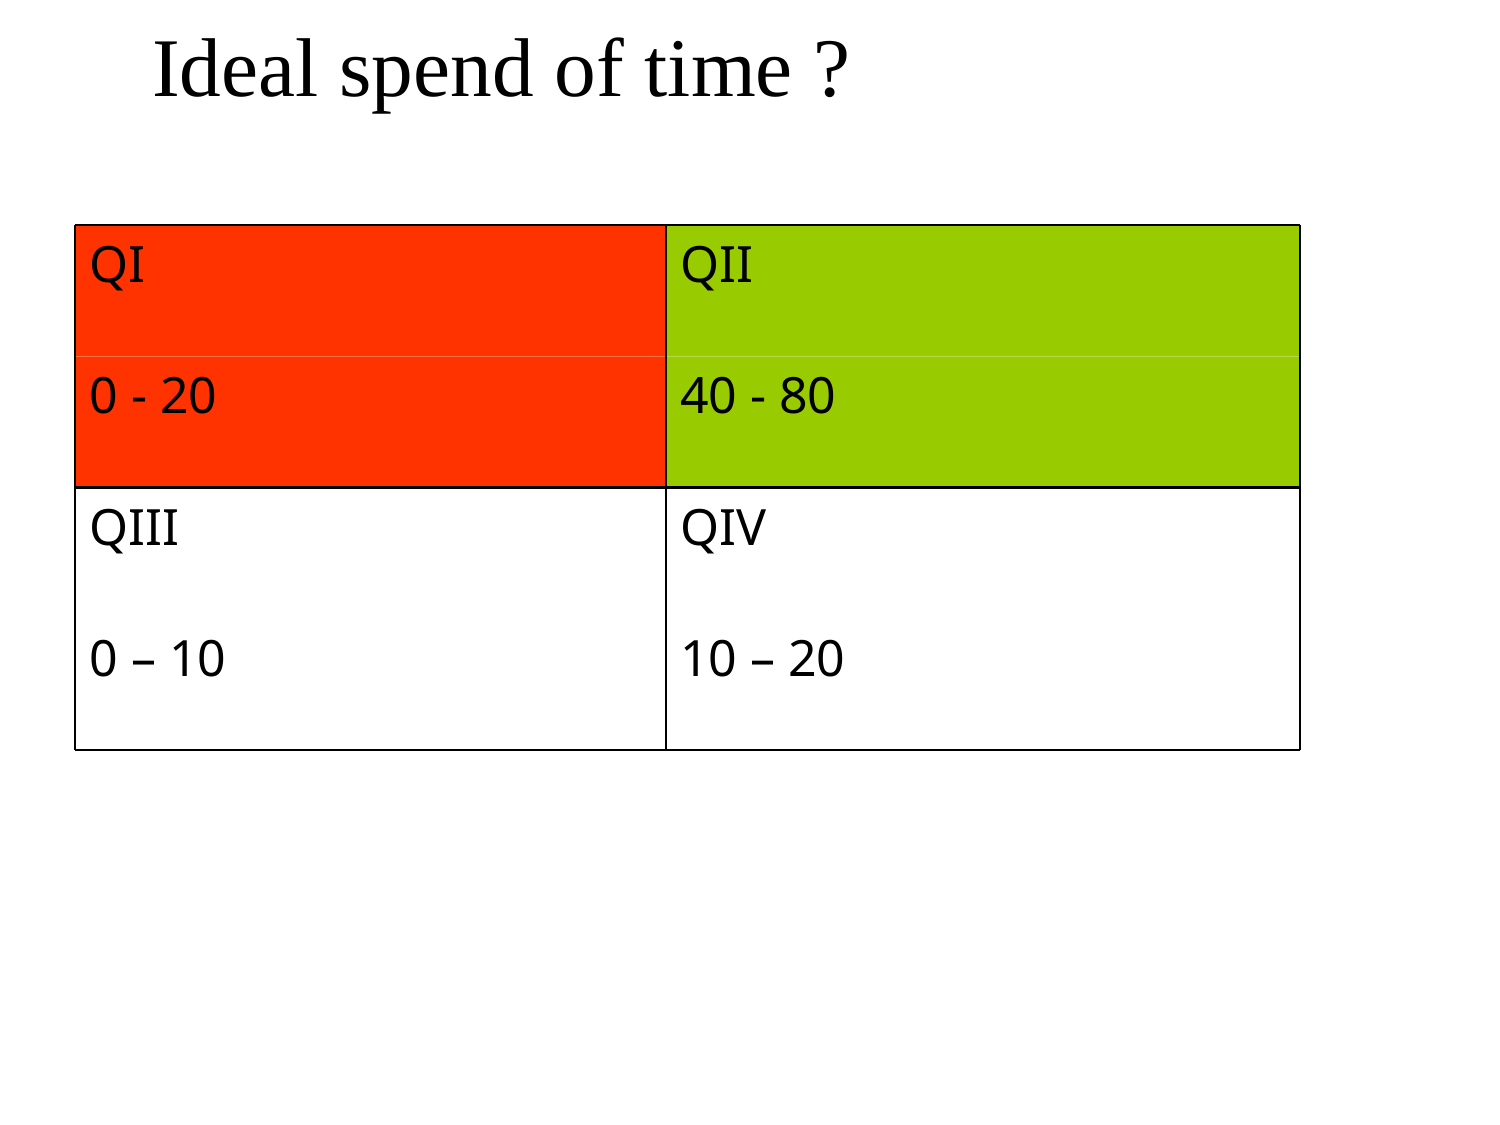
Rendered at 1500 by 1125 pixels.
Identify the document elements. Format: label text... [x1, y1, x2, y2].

text_box 0 - 20 [76, 357, 665, 486]
text_box QIII [76, 489, 665, 619]
text_box QII [667, 226, 1299, 357]
text_box 10 – 20 [667, 619, 1299, 749]
text_box 0 – 10 [76, 619, 665, 749]
title Ideal spend of time ? [137, 10, 1225, 127]
text_box QIV [667, 489, 1299, 619]
text_box 40 - 80 [667, 357, 1299, 486]
text_box QI [76, 226, 665, 357]
